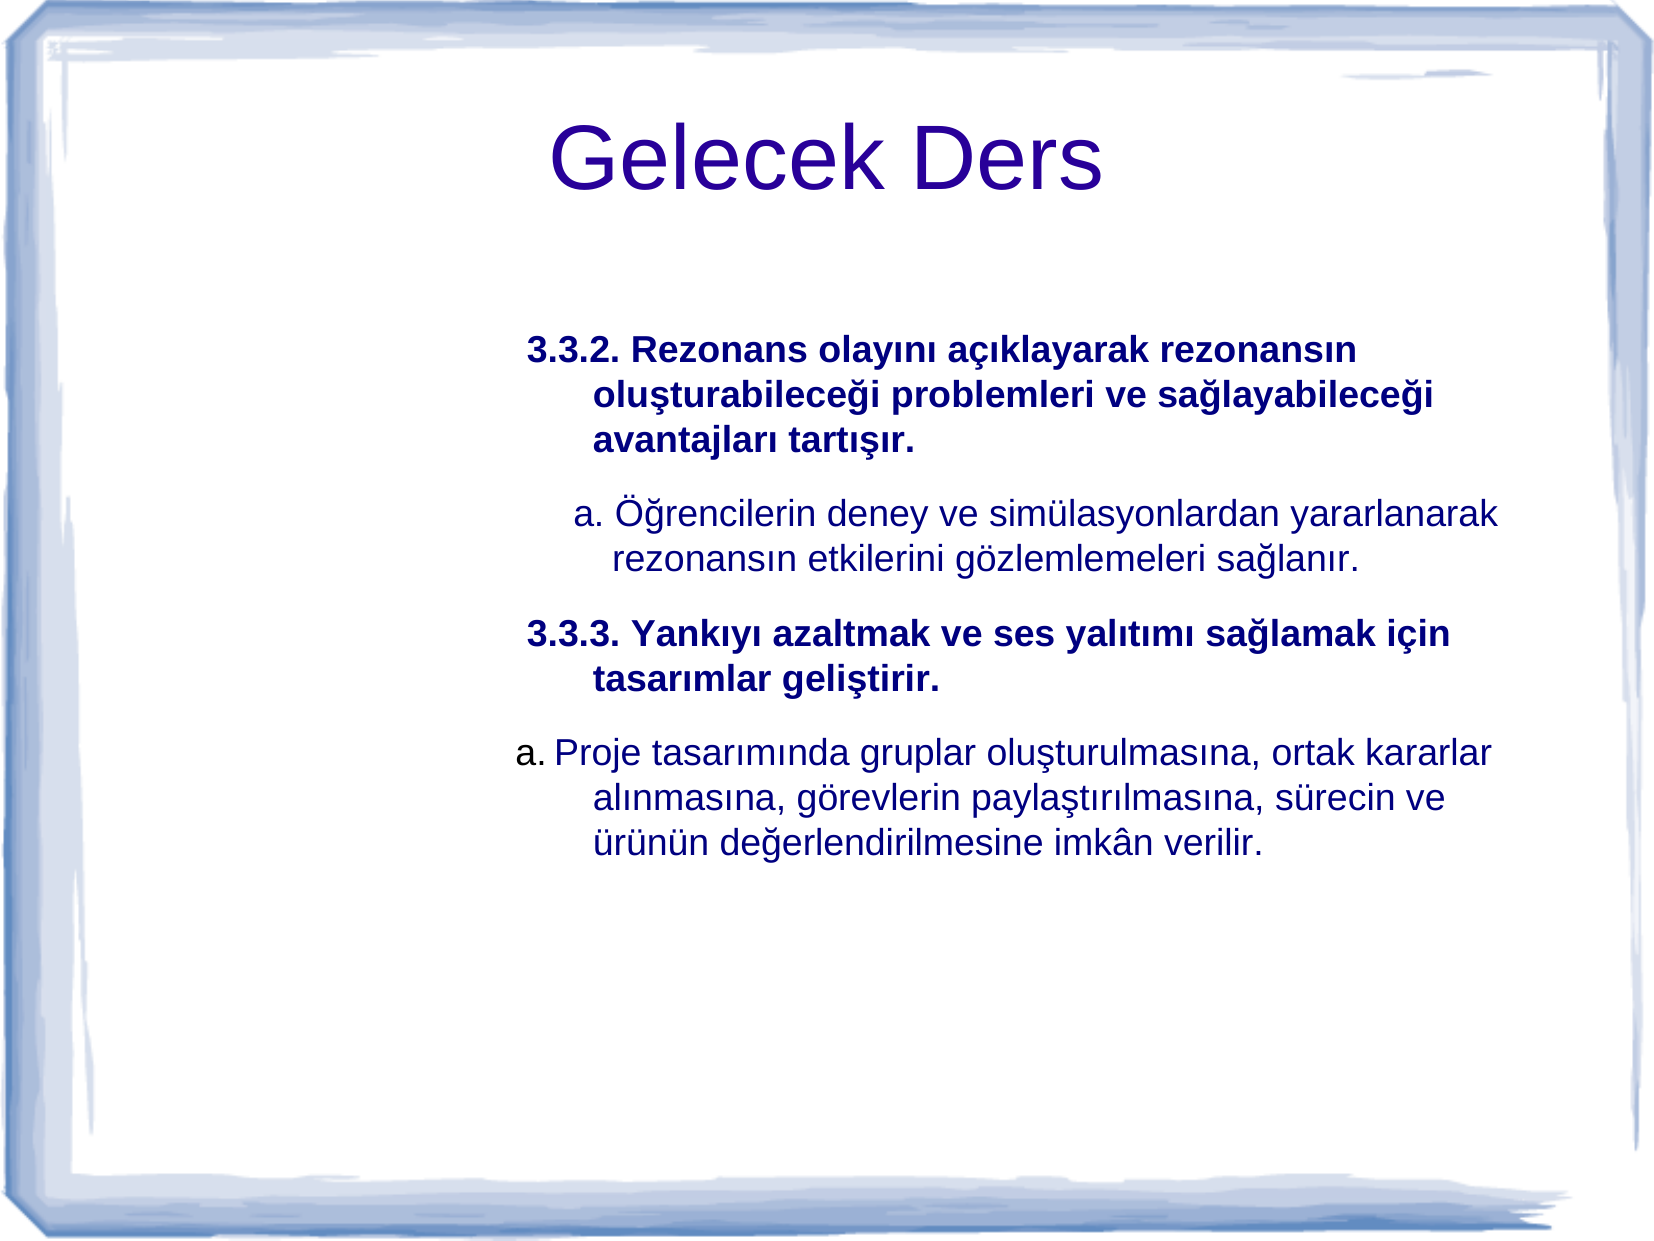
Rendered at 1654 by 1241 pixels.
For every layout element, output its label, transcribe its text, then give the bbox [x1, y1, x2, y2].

title Gelecek Ders [82, 49, 1571, 257]
list 3.3.2. Rezonans olayını açıklayarak rezonansın oluşturabileceği problemleri ve sağlayabileceği avantajları tartışır. a. Öğrencilerin deney ve simülasyonlardan yararlanarak rezonansın etkilerini gözlemlemeleri sağlanır. 3.3.3. Yankıyı azaltmak ve ses yalıtımı sağlamak için tasarımlar geliştirir. Proje tasarımında gruplar oluşturulmasına, ortak kararlar alınmasına, görevlerin paylaştırılmasına, sürecin ve ürünün değerlendirilmesine imkân verilir. [460, 324, 1572, 1004]
